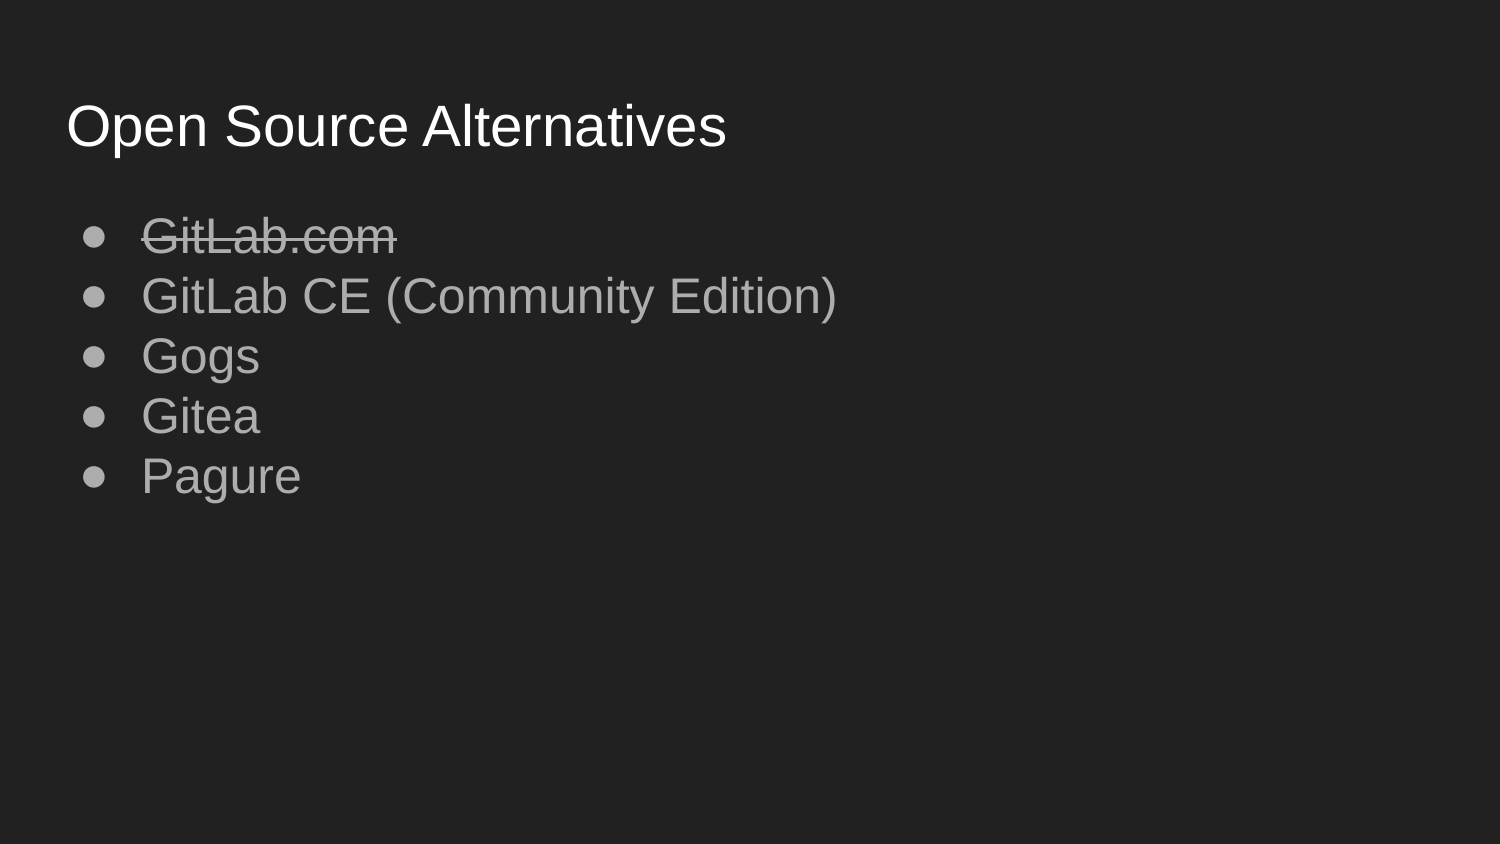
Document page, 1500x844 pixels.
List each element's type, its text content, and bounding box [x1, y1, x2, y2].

list GitLab.com GitLab CE (Community Edition) Gogs Gitea Pagure [51, 189, 1449, 750]
title Open Source Alternatives [51, 72, 1449, 167]
